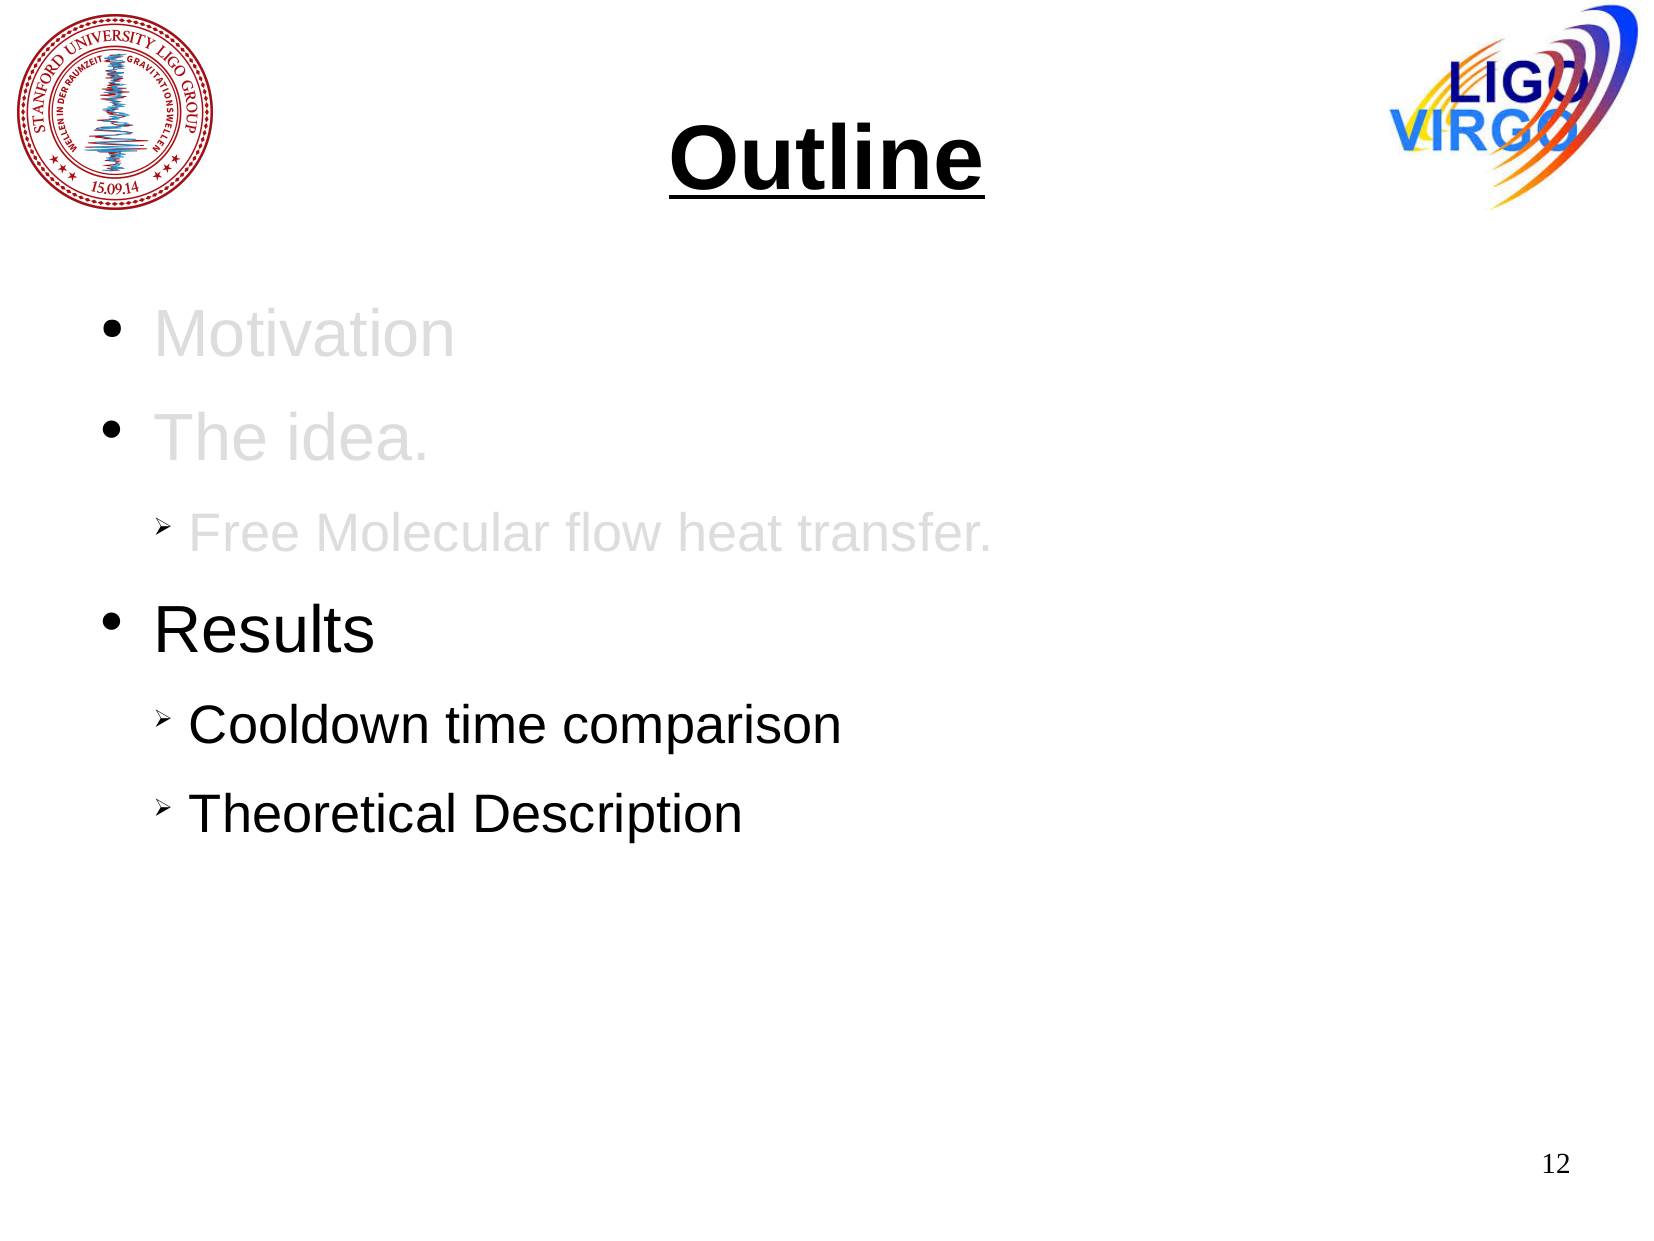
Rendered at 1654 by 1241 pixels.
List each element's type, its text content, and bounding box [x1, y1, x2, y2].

picture [17, 14, 213, 210]
picture [1372, 0, 1654, 210]
text_box Motivation The idea. Free Molecular flow heat transfer. Results Cooldown time comparison Theoretical Description [82, 290, 1571, 1010]
text_box Outline [82, 49, 1571, 257]
